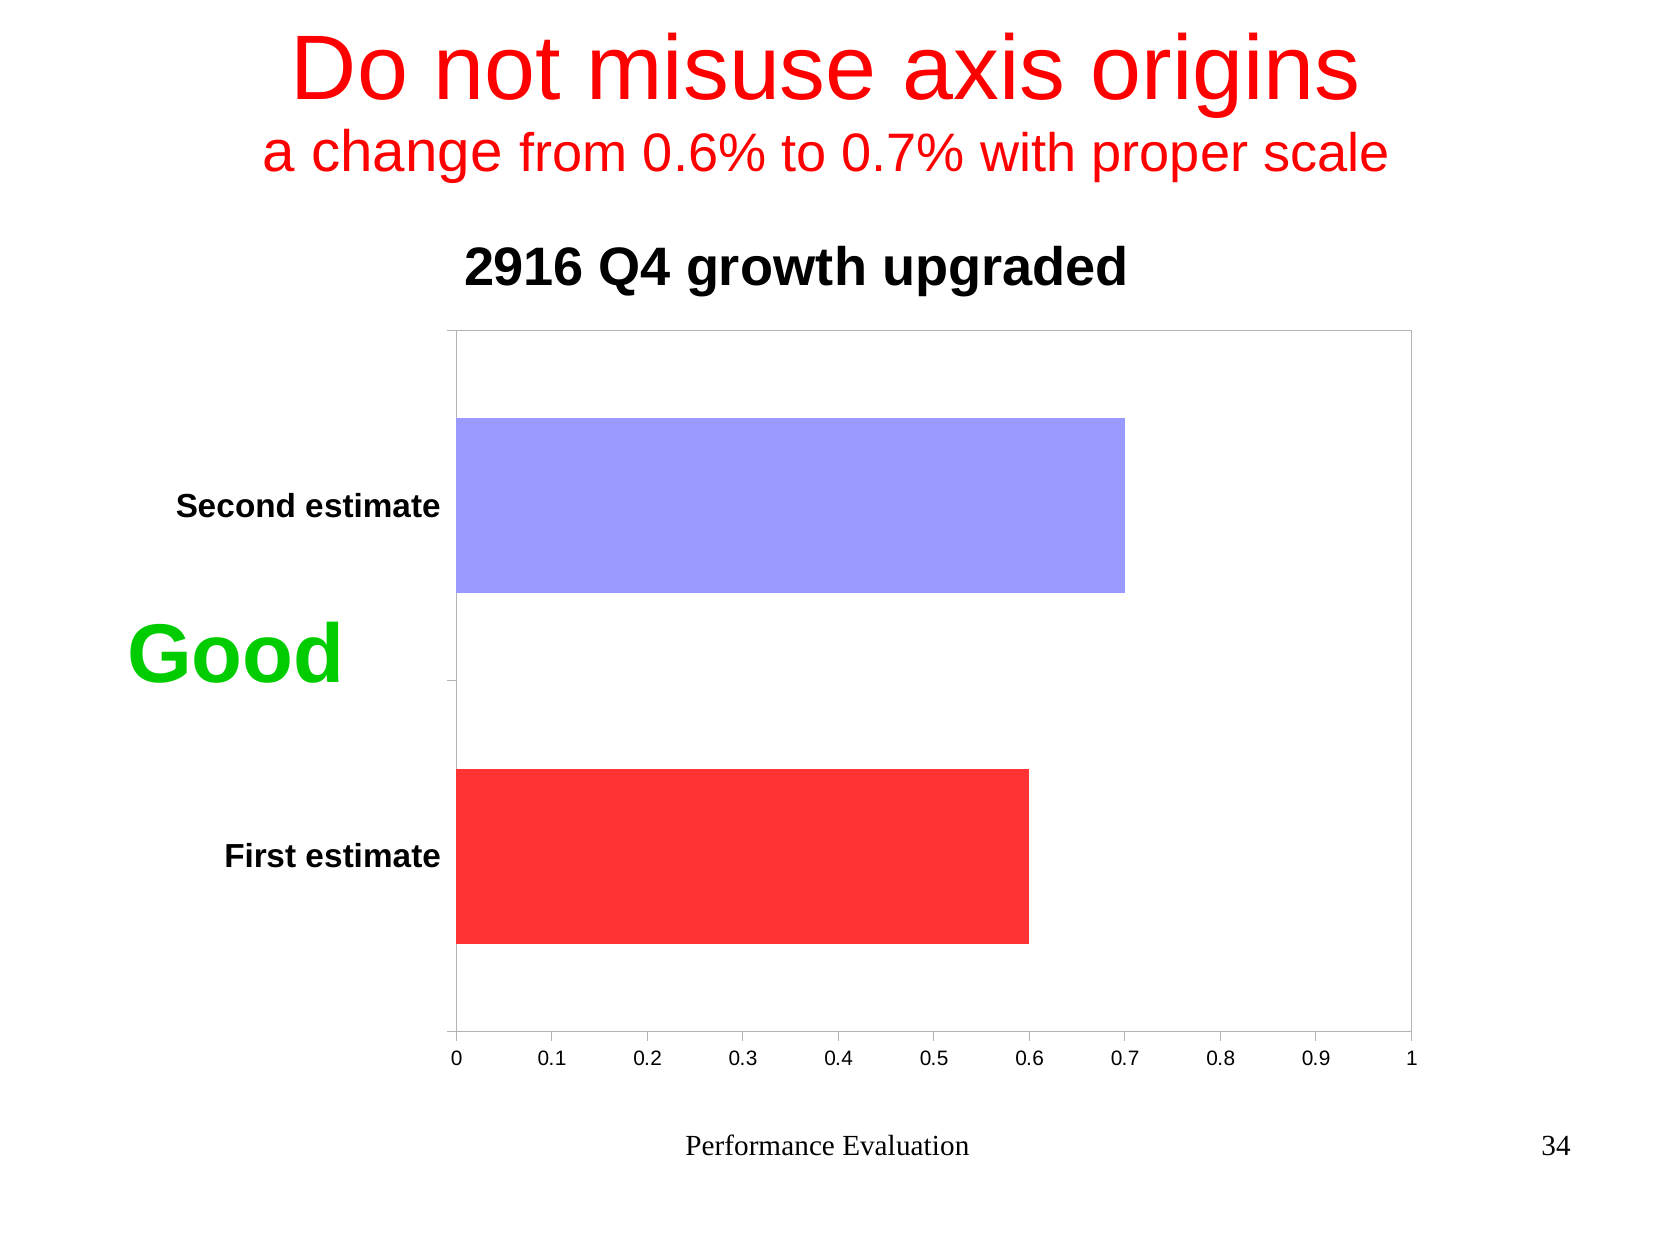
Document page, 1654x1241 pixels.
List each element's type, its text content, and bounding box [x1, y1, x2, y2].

chart [150, 193, 1443, 1088]
text_box Good [112, 600, 360, 709]
title Do not misuse axis origins a change from 0.6% to 0.7% with proper scale [82, 0, 1571, 201]
